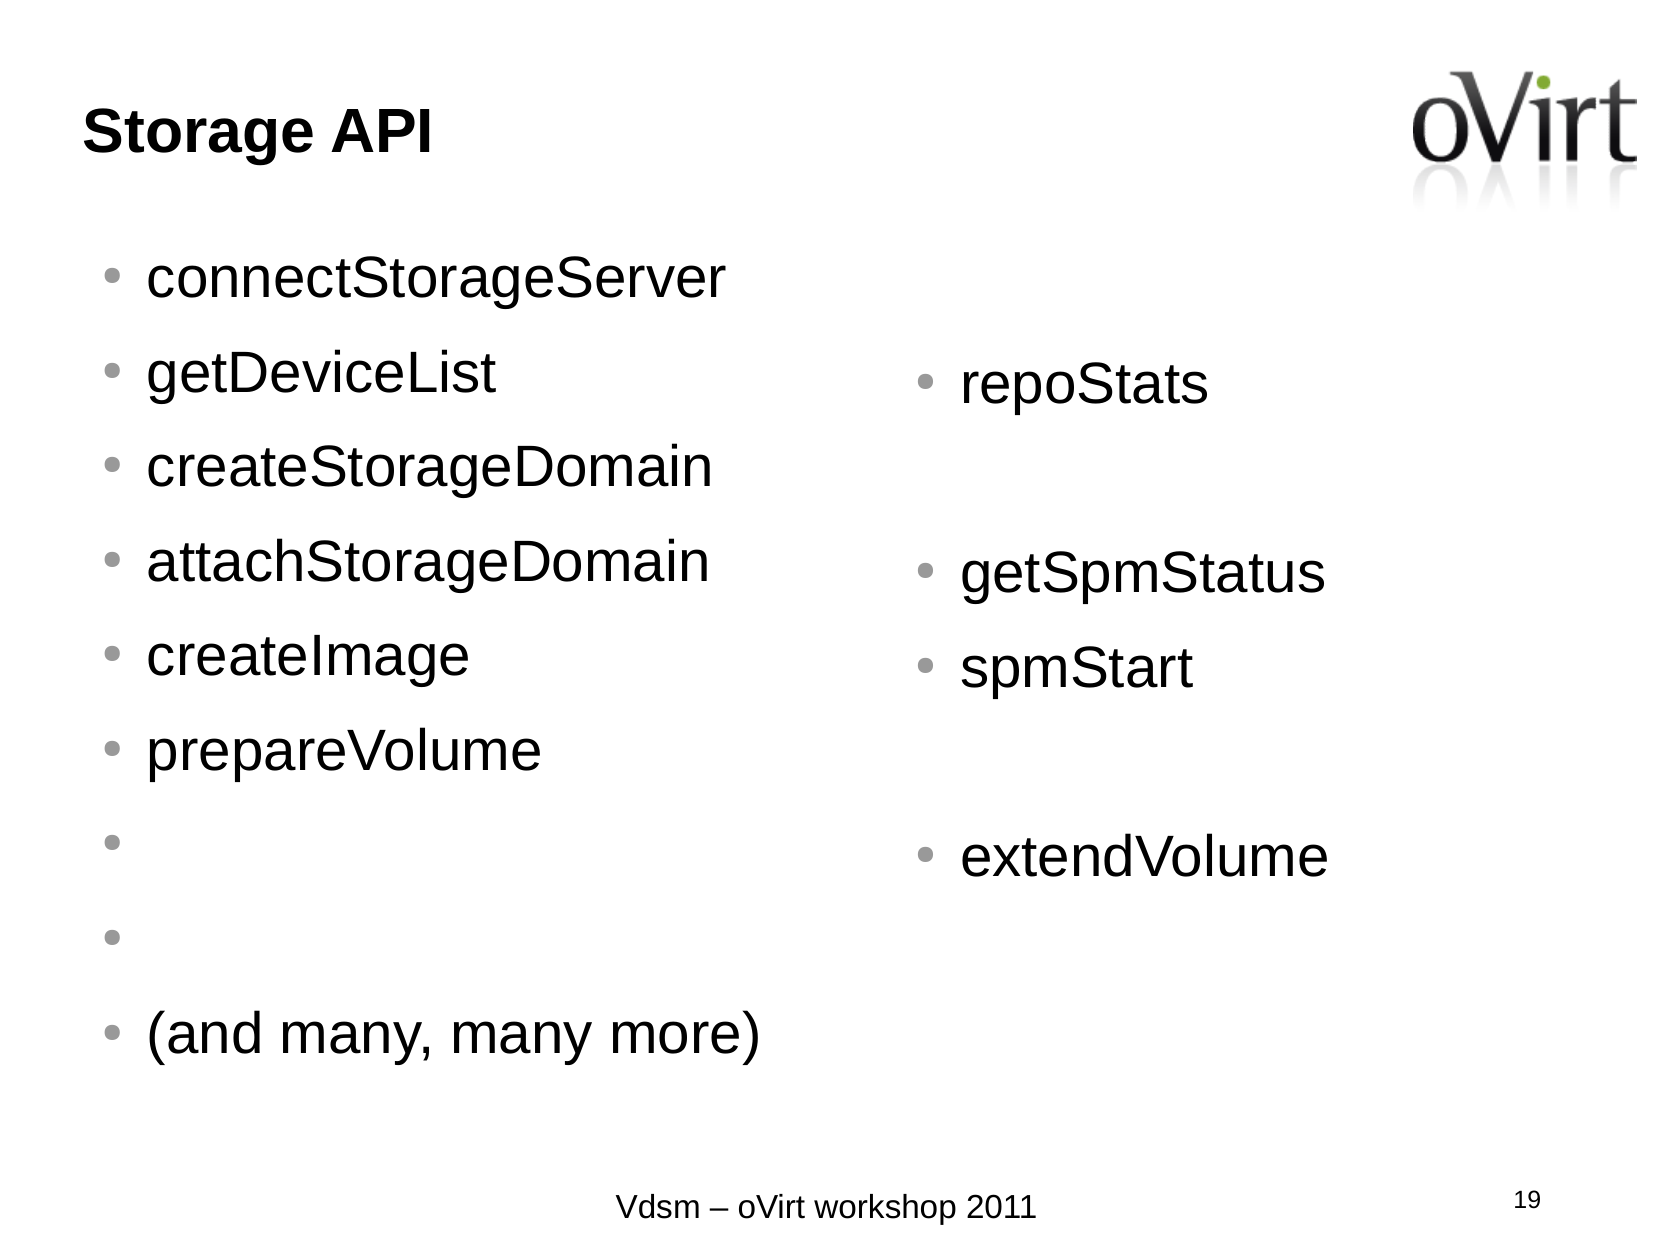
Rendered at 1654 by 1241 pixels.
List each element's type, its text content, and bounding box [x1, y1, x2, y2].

picture [1571, 63, 1637, 212]
list repoStats getSpmStatus spmStart extendVolume [900, 256, 1463, 1051]
list connectStorageServer getDeviceList createStorageDomain attachStorageDomain createImage prepareVolume (and many, many more) [86, 244, 1576, 1161]
title Storage API [82, 37, 1571, 226]
